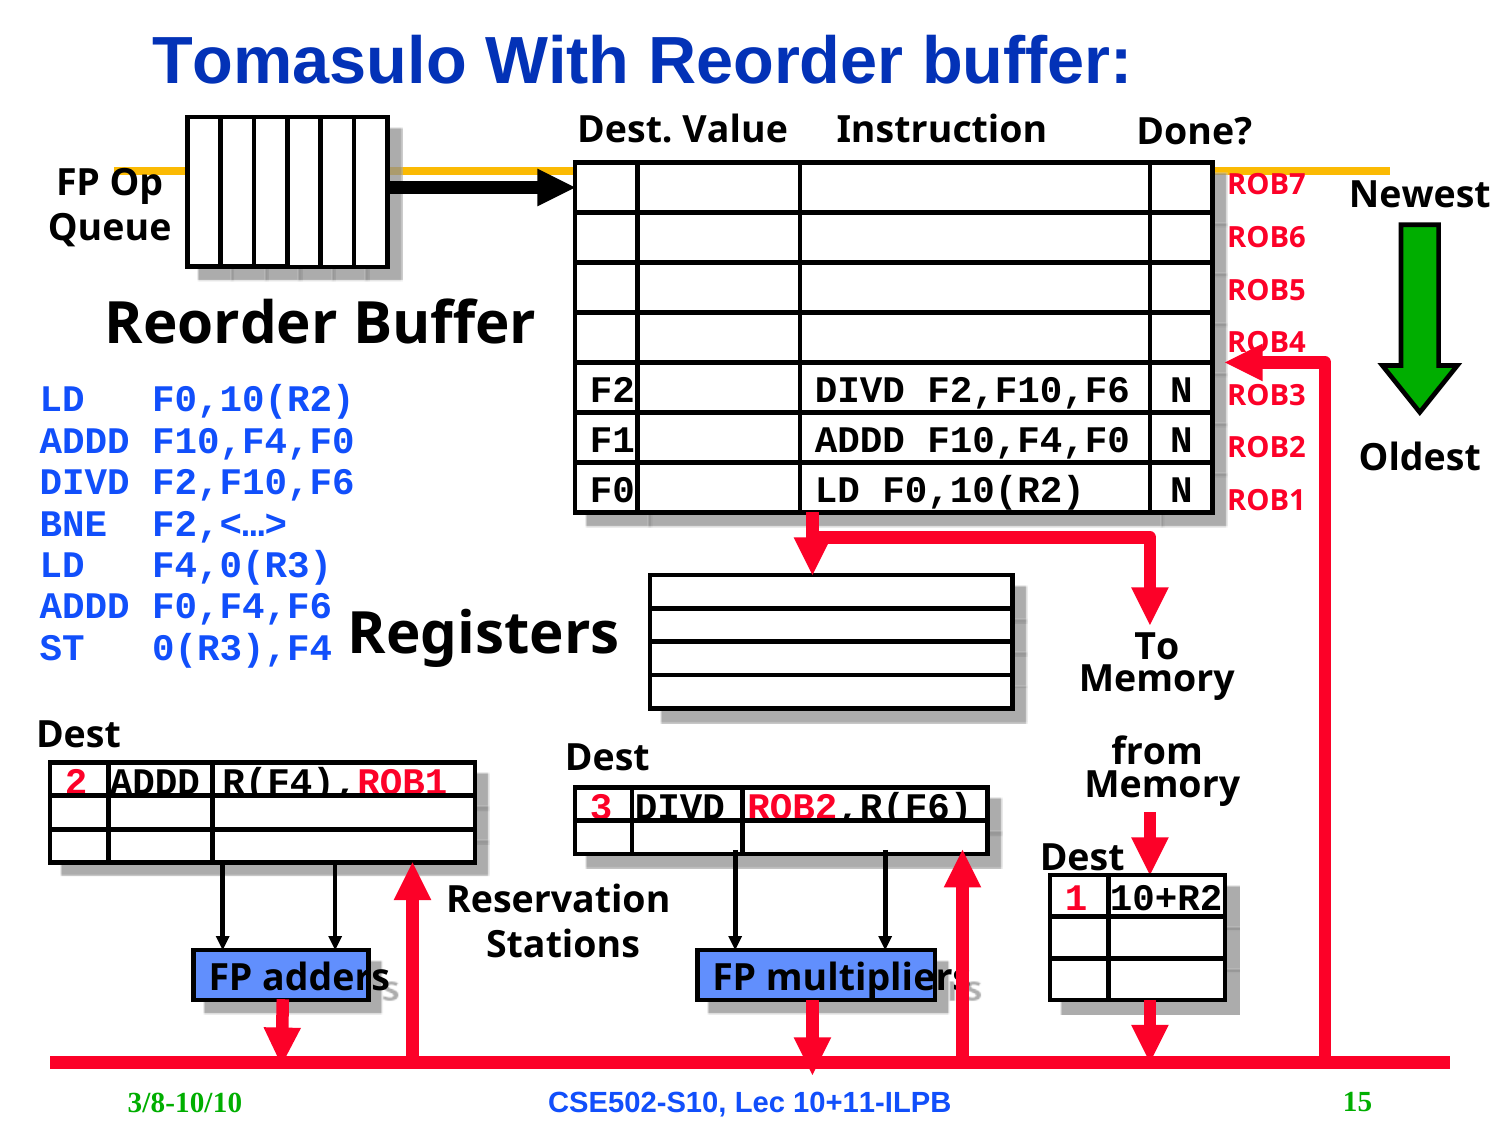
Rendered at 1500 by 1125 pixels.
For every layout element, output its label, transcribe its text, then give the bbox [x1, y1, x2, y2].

text_box N [1149, 362, 1213, 412]
text_box FP multipliers [697, 950, 936, 1000]
text_box LD F0,10(R2) ADDD F10,F4,F0 DIVD F2,F10,F6 BNE F2,<…> LD F4,0(R3) ADDD F0,F4,F6 ST 0(R3),F4 [24, 385, 376, 672]
text_box [574, 820, 630, 855]
text_box F10 [575, 412, 637, 462]
text_box 3 DIVD ROB2,R(F6) [574, 787, 630, 820]
text_box 3 DIVD ROB2,R(F6) [745, 787, 988, 820]
text_box [50, 795, 106, 863]
text_box ROB7 ROB6 ROB5 ROB4 ROB3 ROB2 ROB1 [1212, 162, 1322, 524]
text_box from Memory [1069, 719, 1255, 812]
text_box Oldest [1343, 424, 1496, 486]
text_box F0 [575, 462, 637, 513]
text_box Dest [21, 702, 136, 763]
text_box [1382, 224, 1458, 413]
text_box DIVD F2,F10,F6 [800, 362, 1149, 412]
text_box N [1149, 412, 1213, 462]
text_box To Memory [1064, 613, 1250, 706]
text_box LD F0,10(R2) [800, 462, 1149, 513]
text_box 1 10+R2 [1050, 886, 1106, 916]
text_box [634, 820, 740, 852]
text_box CSE502-S10, Lec 10+11-ILPB [512, 1088, 988, 1113]
text_box [1050, 916, 1106, 1000]
text_box Done? [1121, 99, 1268, 161]
text_box Reservation Stations [431, 866, 696, 973]
text_box 2 ADDD R(F4),ROB1 [111, 765, 210, 795]
text_box FP adders [193, 950, 369, 1000]
text_box 2 ADDD R(F4),ROB1 [50, 763, 106, 795]
text_box Dest. Value Instruction [562, 97, 1064, 158]
text_box [111, 795, 210, 860]
text_box 3/8-10/10 [112, 1088, 426, 1113]
text_box FP Op Queue [33, 149, 187, 256]
title Tomasulo With Reorder buffer: [137, 0, 1379, 126]
text_box [575, 162, 1213, 513]
text_box [215, 795, 475, 863]
text_box [650, 575, 1013, 709]
text_box [1111, 916, 1225, 1000]
text_box [187, 116, 388, 267]
text_box ADDD F10,F4,F0 [800, 412, 1149, 462]
text_box Registers [333, 587, 635, 673]
text_box 3 DIVD ROB2,R(F6) [634, 790, 740, 820]
text_box F2 [575, 362, 637, 412]
text_box Newest [1334, 162, 1500, 223]
text_box N [1149, 462, 1213, 513]
text_box Dest [1024, 824, 1140, 886]
text_box <number> [1074, 1087, 1388, 1113]
text_box 2 ADDD R(F4),ROB1 [215, 762, 475, 795]
text_box Reorder Buffer [89, 277, 552, 363]
text_box 1 10+R2 [1111, 874, 1225, 916]
text_box [745, 820, 988, 855]
text_box Dest [549, 724, 665, 786]
